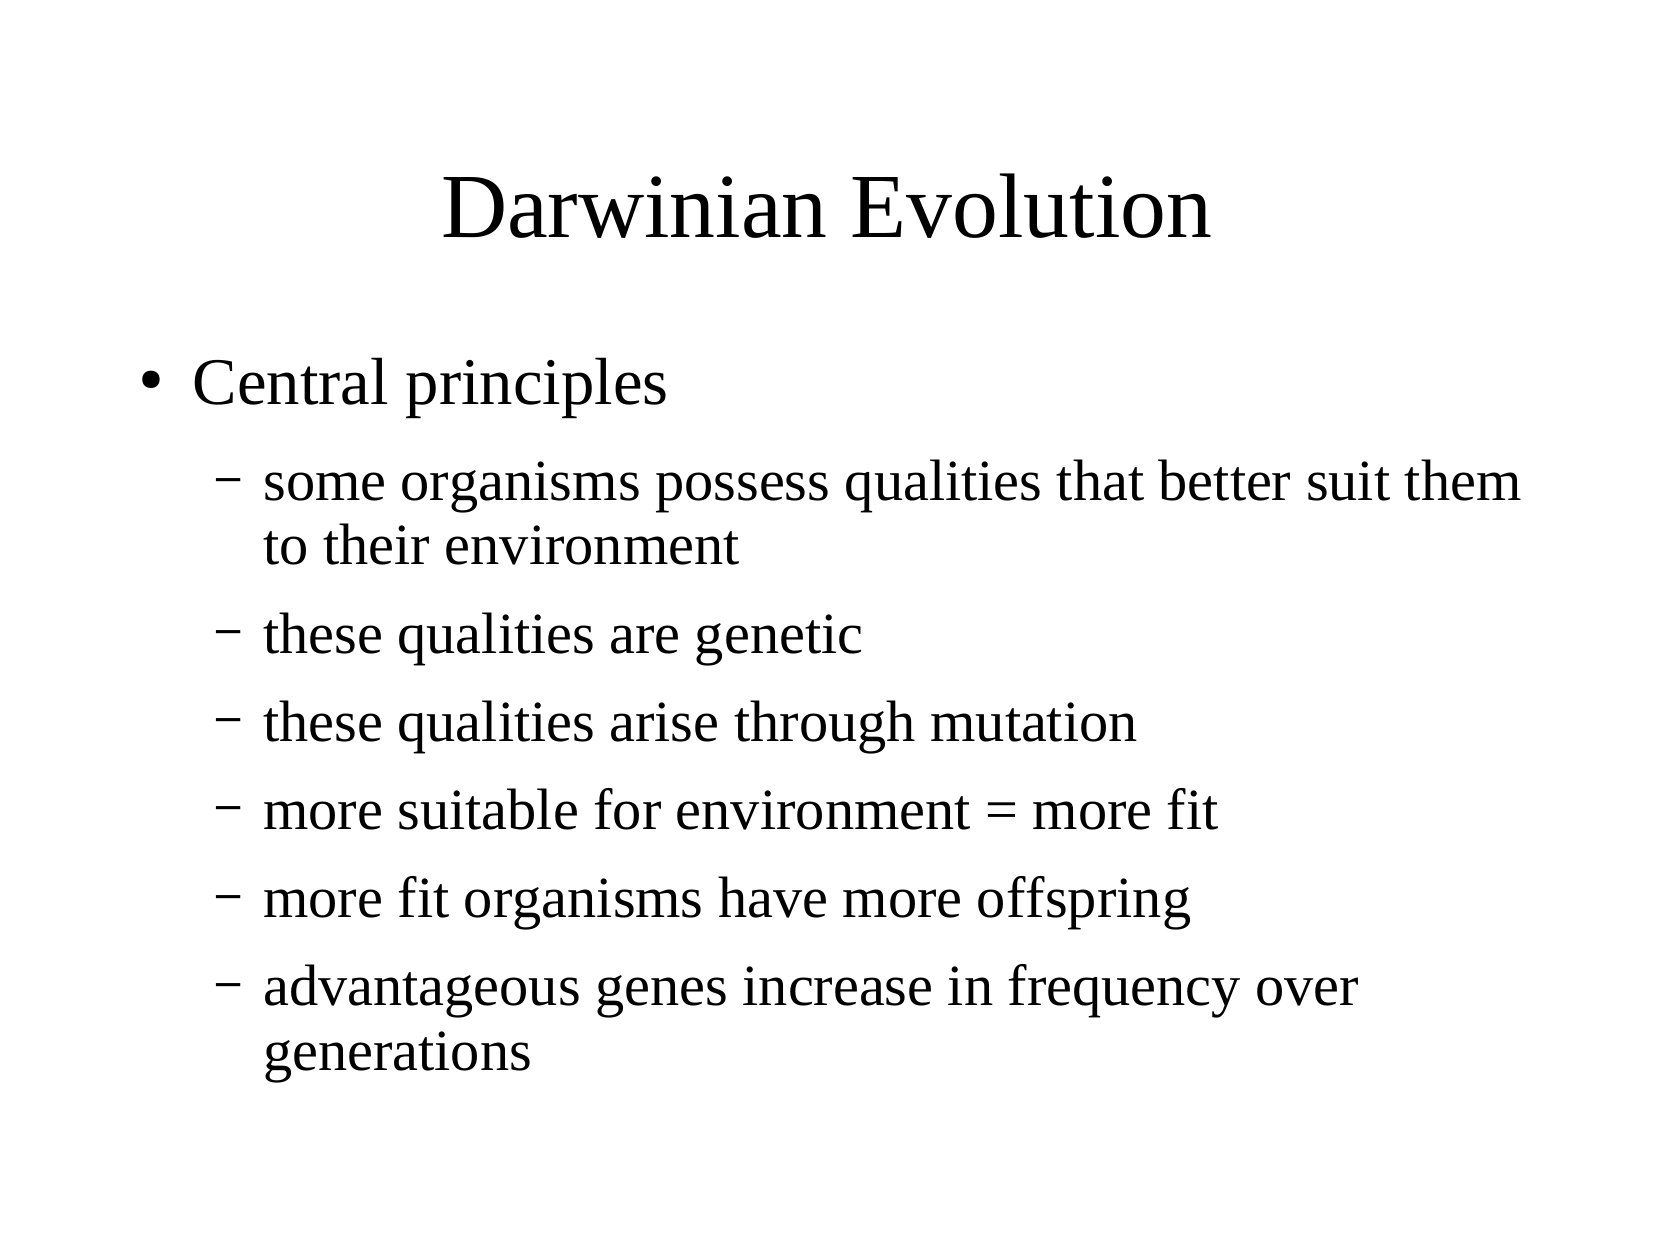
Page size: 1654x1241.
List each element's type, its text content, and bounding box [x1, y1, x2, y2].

list Central principles some organisms possess qualities that better suit them to their environment these qualities are genetic these qualities arise through mutation more suitable for environment = more fit more fit organisms have more offspring advantageous genes increase in frequency over generations [121, 344, 1534, 1127]
title Darwinian Evolution [121, 102, 1534, 311]
